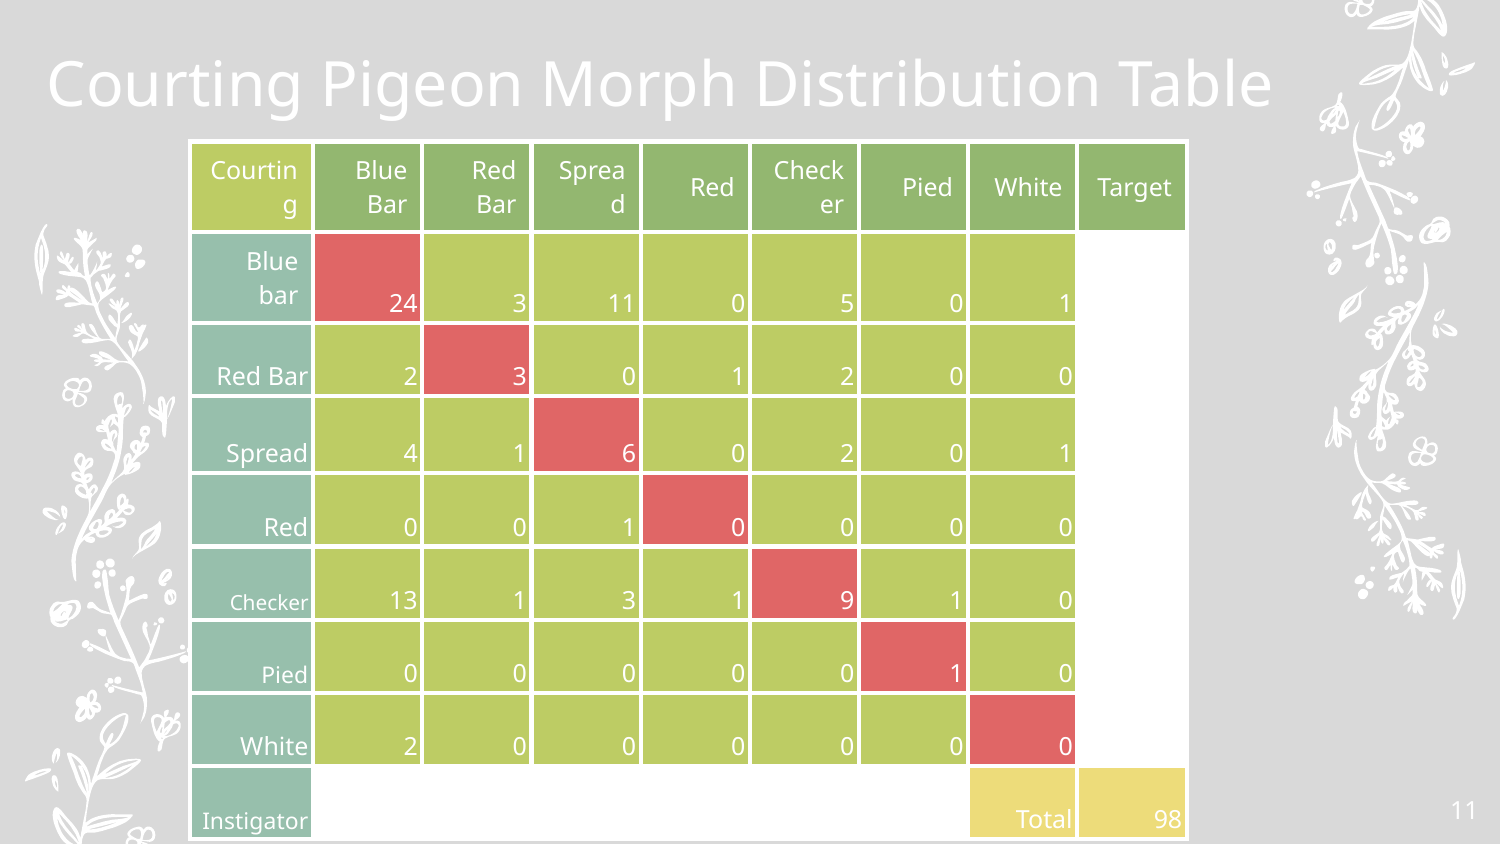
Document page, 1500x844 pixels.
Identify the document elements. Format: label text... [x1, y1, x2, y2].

table_cell 4 [315, 398, 420, 471]
table_cell Checker [192, 549, 311, 618]
table_header Red Bar [424, 144, 529, 230]
table_cell 0 [752, 475, 857, 544]
table_cell [1079, 398, 1185, 471]
table_header Red [643, 144, 748, 230]
table_cell 1 [424, 549, 529, 618]
table_cell Pied [192, 622, 311, 691]
table_cell 6 [534, 398, 639, 471]
table_cell Red Bar [192, 325, 311, 394]
table_cell 0 [424, 475, 529, 544]
table_cell Instigator [192, 768, 311, 837]
table_cell 1 [861, 549, 966, 618]
table_header Target [1079, 144, 1185, 230]
table_cell Spread [192, 398, 311, 471]
table_header Checker [752, 144, 857, 230]
table_cell 0 [861, 234, 966, 321]
table_cell Red [192, 475, 311, 544]
table_cell 2 [752, 398, 857, 471]
table_cell Total [970, 768, 1075, 837]
slide_number <number> [1403, 779, 1494, 844]
table_cell 0 [861, 695, 966, 764]
table_cell 0 [970, 695, 1075, 764]
table_header Pied [861, 144, 966, 230]
table_cell 0 [315, 622, 420, 691]
table_cell 0 [970, 622, 1075, 691]
table_cell [1079, 325, 1185, 394]
table_cell [1079, 549, 1185, 618]
table_cell 0 [643, 622, 748, 691]
table_cell [752, 768, 857, 837]
table_header Spread [534, 144, 639, 230]
table_cell 24 [315, 234, 420, 321]
table_cell 0 [970, 549, 1075, 618]
table_cell 0 [970, 475, 1075, 544]
table_cell 1 [970, 398, 1075, 471]
table_cell 11 [534, 234, 639, 321]
table_cell 1 [534, 475, 639, 544]
table_cell 98 [1079, 768, 1185, 837]
table_cell 5 [752, 234, 857, 321]
table_cell Blue bar [192, 234, 311, 321]
table_header Courting [192, 144, 311, 230]
table_cell [534, 768, 639, 837]
table_cell 0 [861, 398, 966, 471]
table_cell 0 [643, 475, 748, 544]
table_cell 1 [643, 325, 748, 394]
table_cell 13 [315, 549, 420, 618]
table_cell 0 [534, 695, 639, 764]
table_cell 9 [752, 549, 857, 618]
table_cell 0 [970, 325, 1075, 394]
table_cell 0 [861, 475, 966, 544]
table_cell 1 [424, 398, 529, 471]
table_cell 0 [643, 695, 748, 764]
table_cell [1079, 234, 1185, 321]
table_cell [315, 768, 420, 837]
table_cell 0 [424, 622, 529, 691]
table_cell [861, 768, 966, 837]
table_cell 0 [752, 695, 857, 764]
table_cell 0 [643, 234, 748, 321]
table_cell 3 [534, 549, 639, 618]
table_cell 3 [424, 325, 529, 394]
table_cell 0 [861, 325, 966, 394]
table_cell [1079, 622, 1185, 691]
title Courting Pigeon Morph Distribution Table [31, 31, 1297, 135]
table_cell 0 [315, 475, 420, 544]
table_cell [643, 768, 748, 837]
table_cell 0 [534, 325, 639, 394]
table_cell 0 [424, 695, 529, 764]
table_cell 1 [970, 234, 1075, 321]
table_cell 0 [534, 622, 639, 691]
table_cell White [192, 695, 311, 764]
table_cell [424, 768, 529, 837]
table_header White [970, 144, 1075, 230]
table_cell [1079, 695, 1185, 764]
table_cell 0 [752, 622, 857, 691]
table_cell 0 [643, 398, 748, 471]
table_cell 1 [861, 622, 966, 691]
table_cell 3 [424, 234, 529, 321]
table_cell 1 [643, 549, 748, 618]
table_cell 2 [315, 695, 420, 764]
table_header Blue Bar [315, 144, 420, 230]
table_cell [1079, 475, 1185, 544]
table_cell 2 [315, 325, 420, 394]
table_cell 2 [752, 325, 857, 394]
